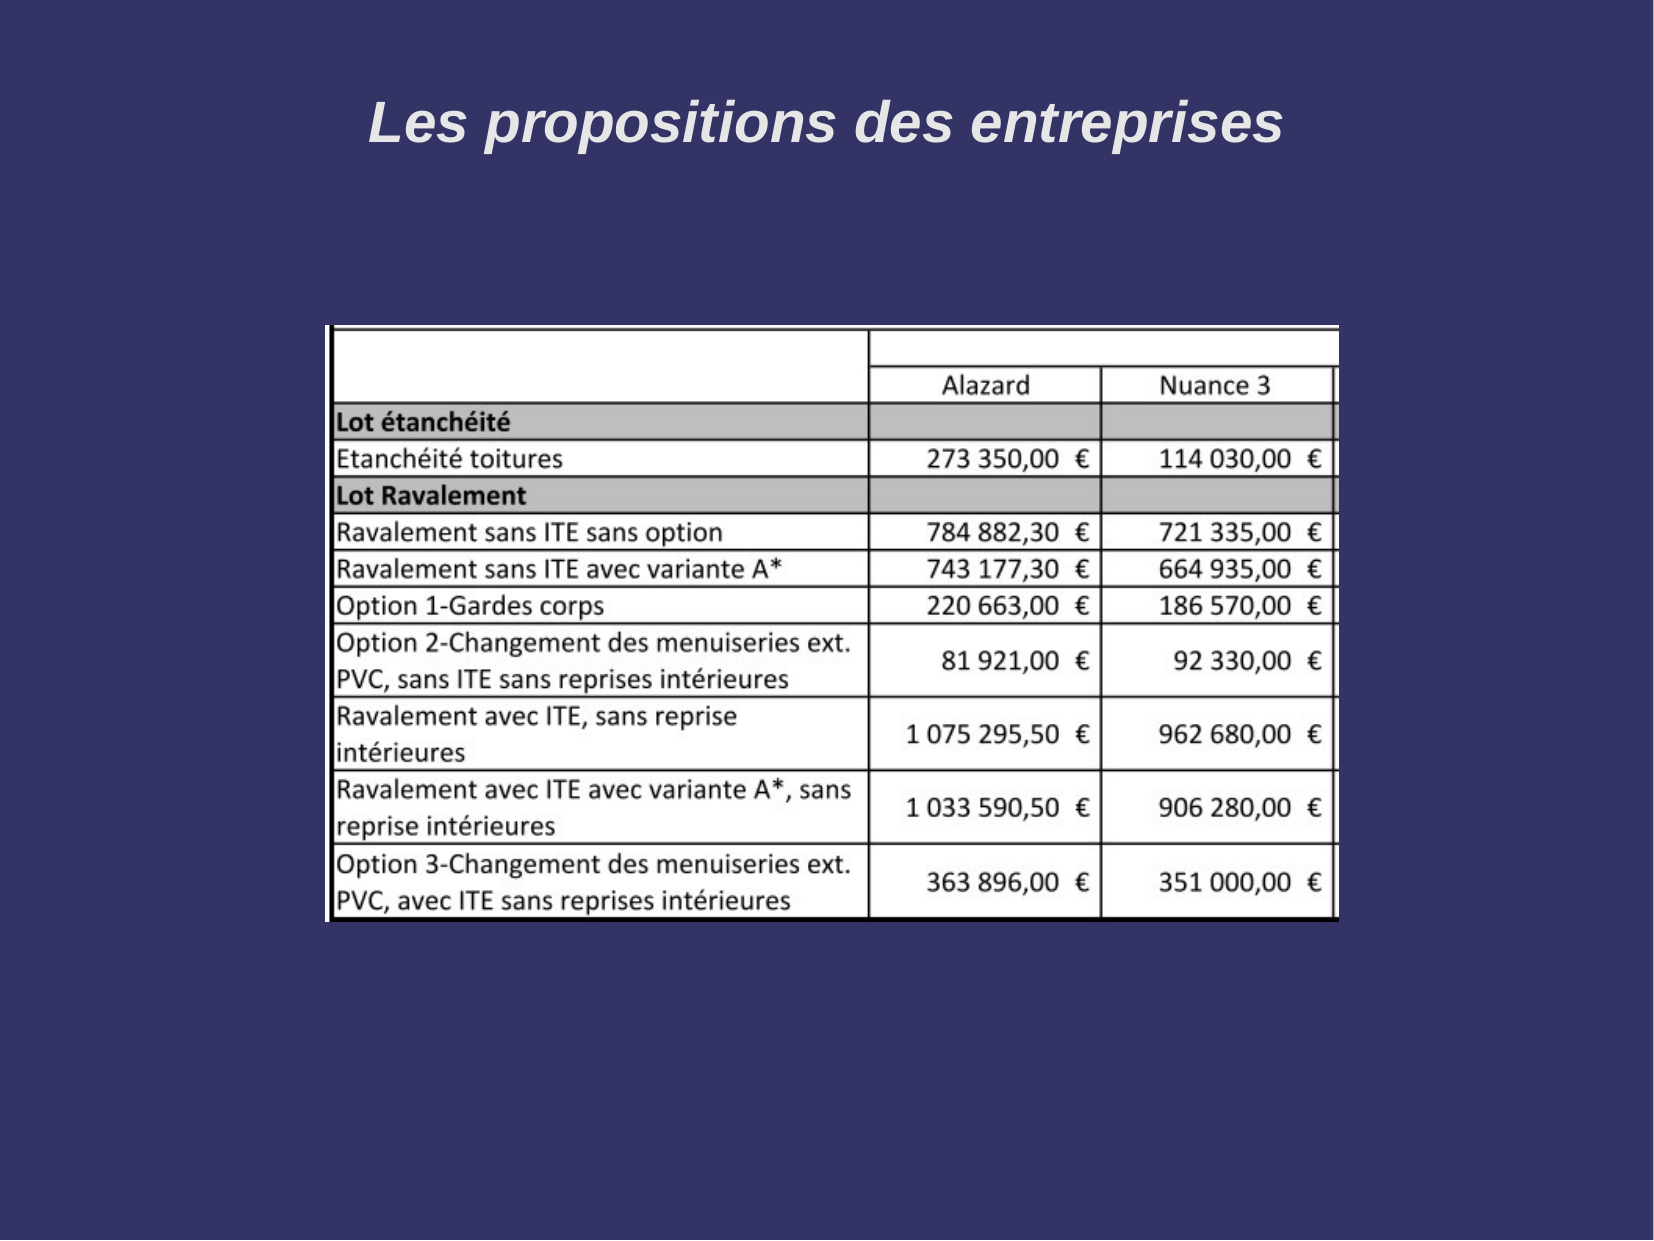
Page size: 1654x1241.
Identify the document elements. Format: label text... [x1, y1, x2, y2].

picture [325, 325, 1339, 922]
title Les propositions des entreprises [121, 19, 1534, 227]
